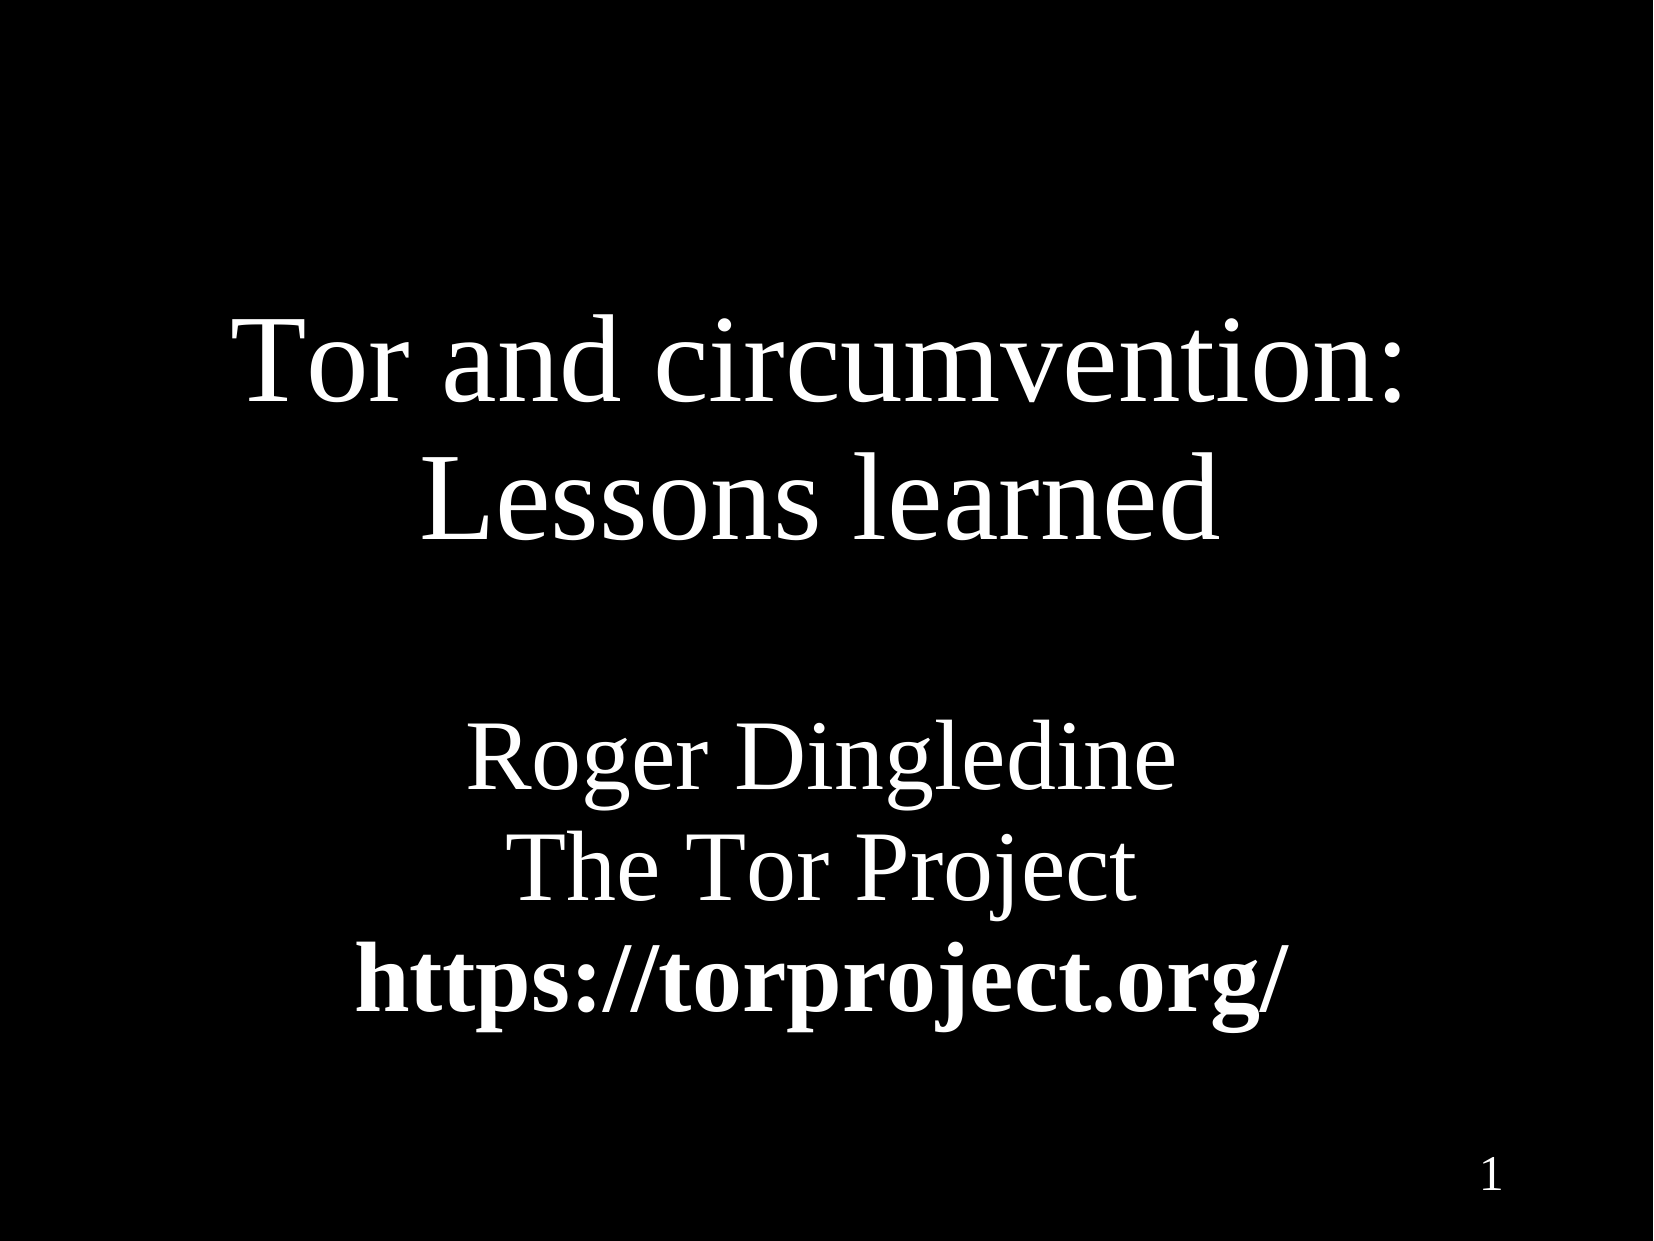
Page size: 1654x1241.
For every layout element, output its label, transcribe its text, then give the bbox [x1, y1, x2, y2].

title Tor and circumvention: Lessons learned [83, 224, 1558, 632]
subtitle Roger Dingledine The Tor Project https://torproject.org/ [116, 263, 1528, 1154]
